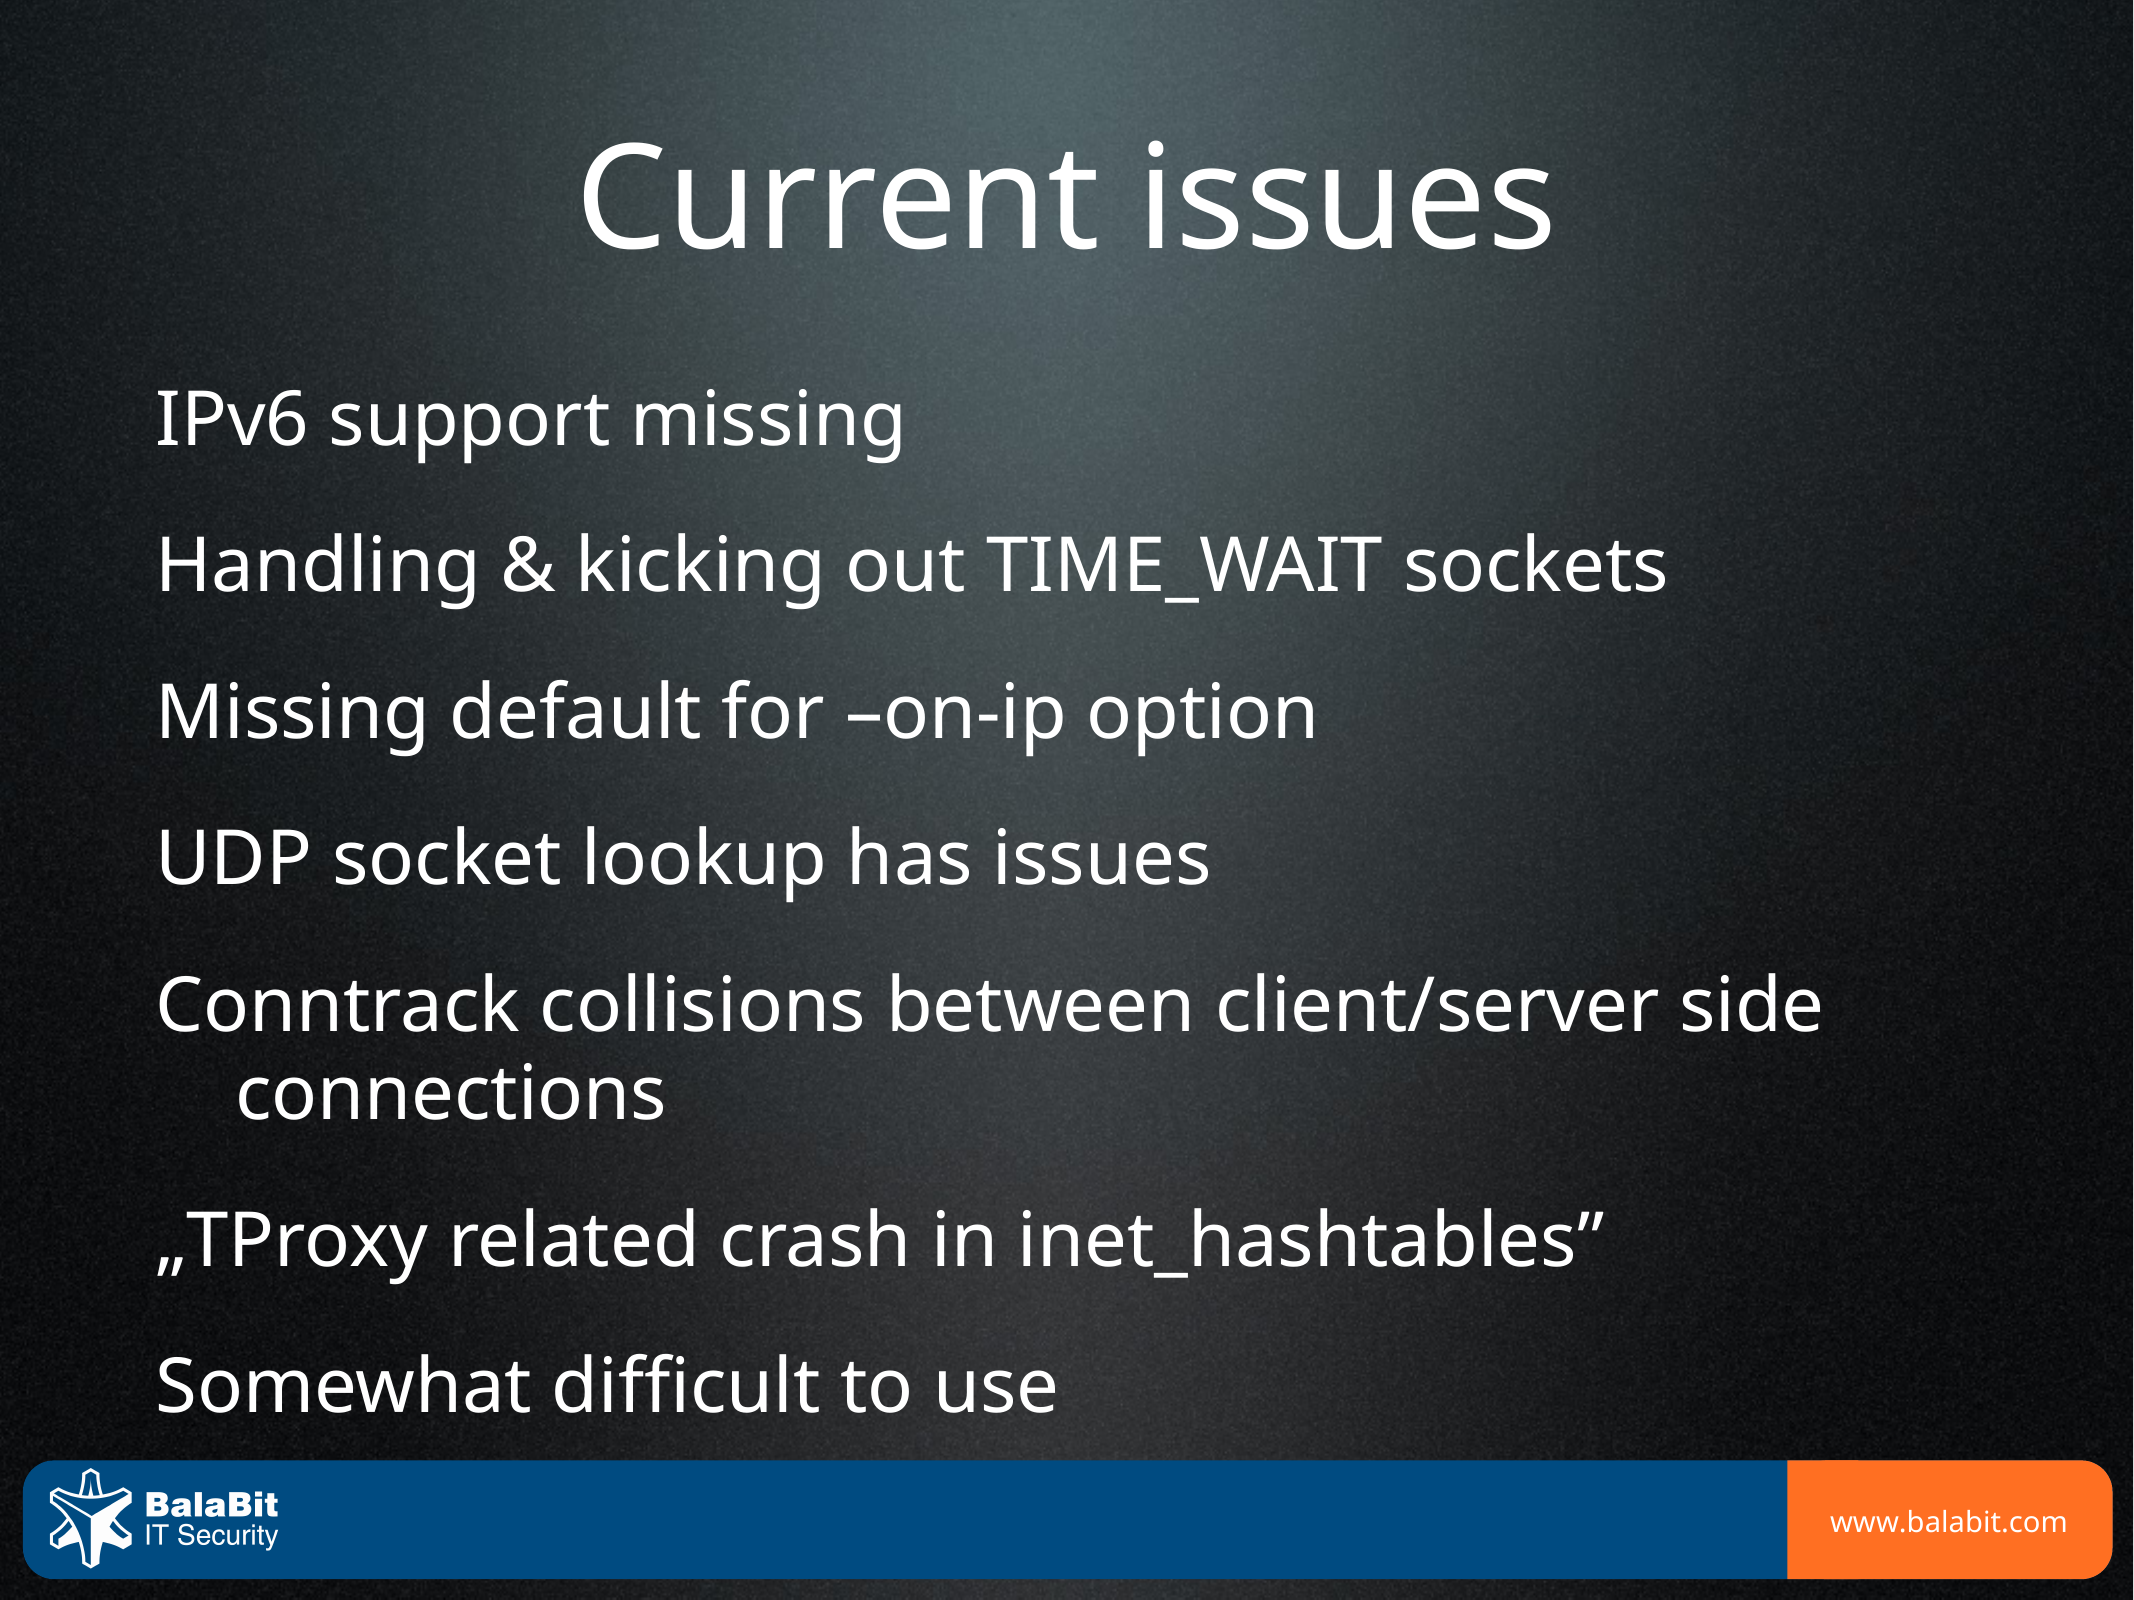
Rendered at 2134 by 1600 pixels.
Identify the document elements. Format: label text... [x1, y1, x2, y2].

picture [0, 0, 2134, 1600]
title Current issues [106, 34, 2027, 360]
list IPv6 support missing Handling & kicking out TIME_WAIT sockets Missing default for –on-ip option UDP socket lookup has issues Conntrack collisions between client/server side connections „TProxy related crash in inet_hashtables” Somewhat difficult to use [106, 374, 2027, 1431]
